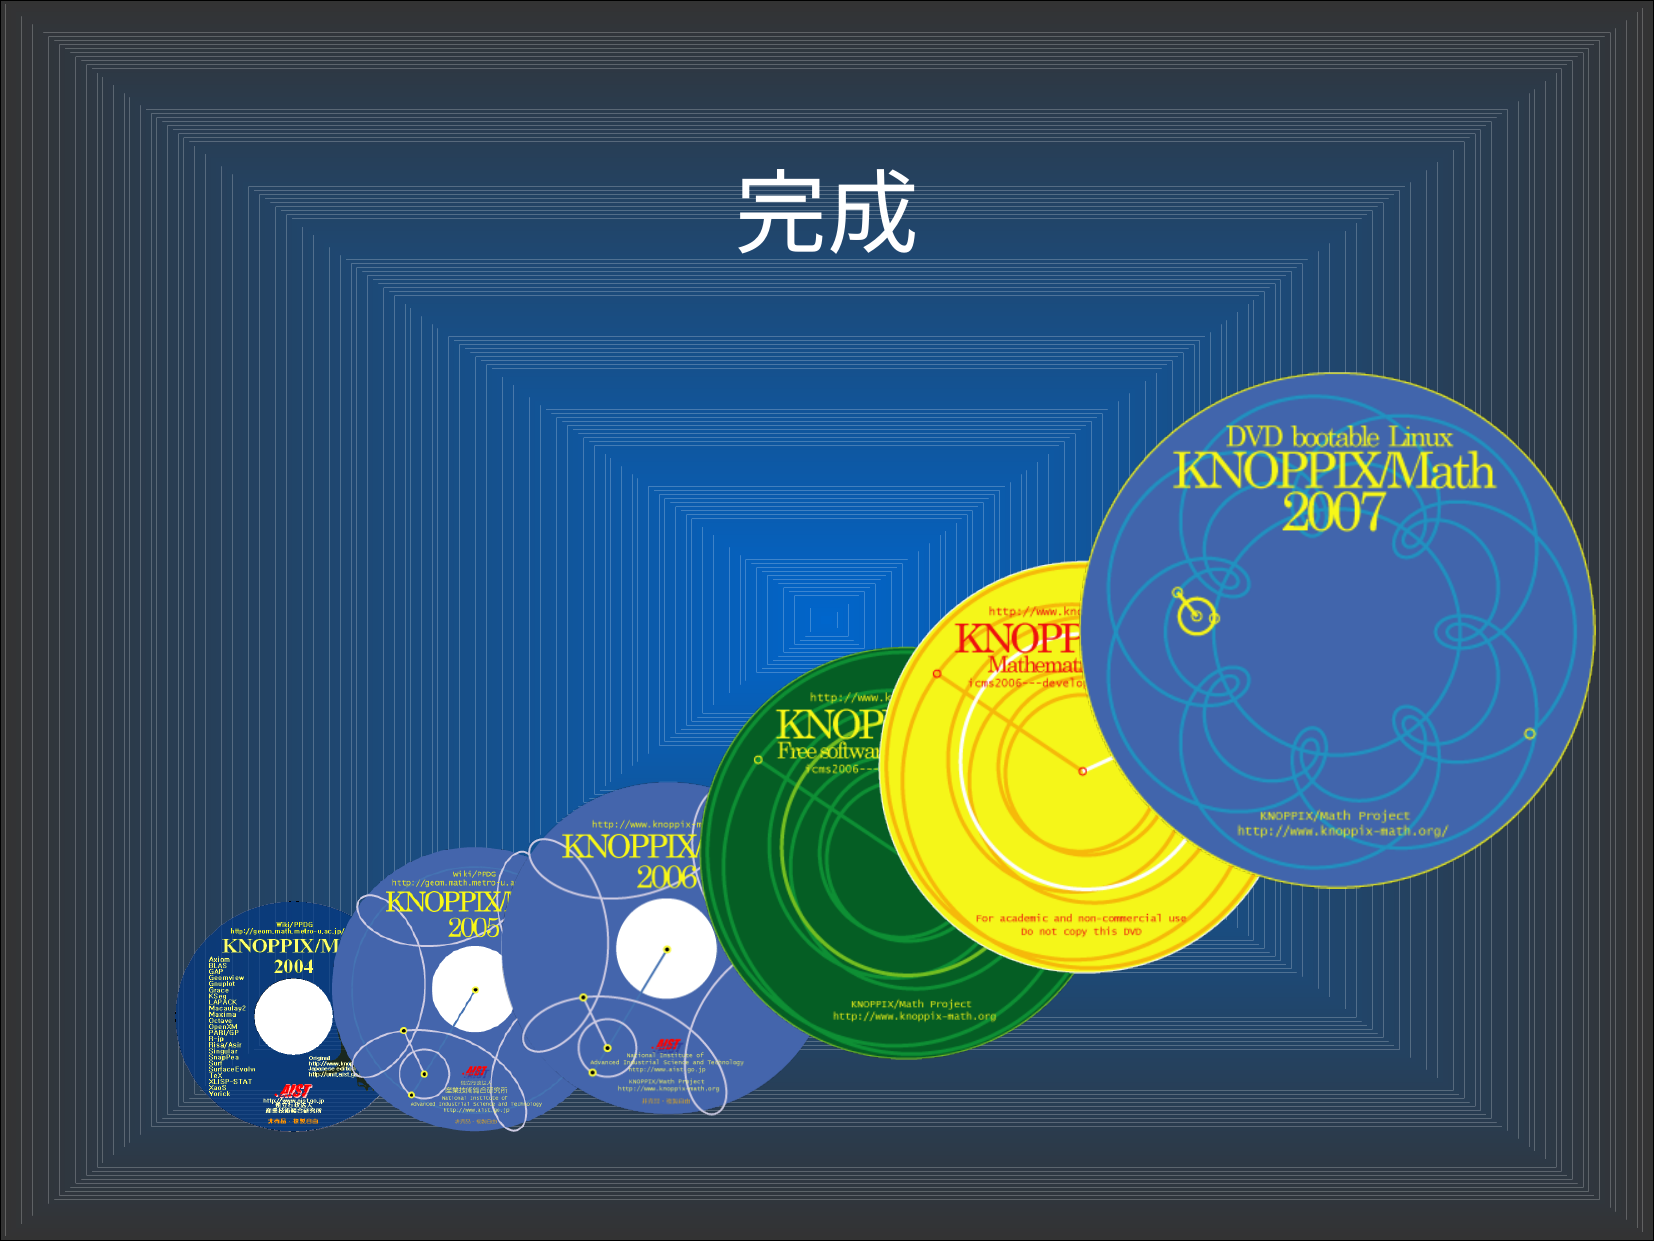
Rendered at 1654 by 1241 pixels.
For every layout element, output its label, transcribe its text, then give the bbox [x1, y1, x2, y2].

title 完成 [121, 102, 1534, 311]
picture [175, 371, 1596, 1166]
